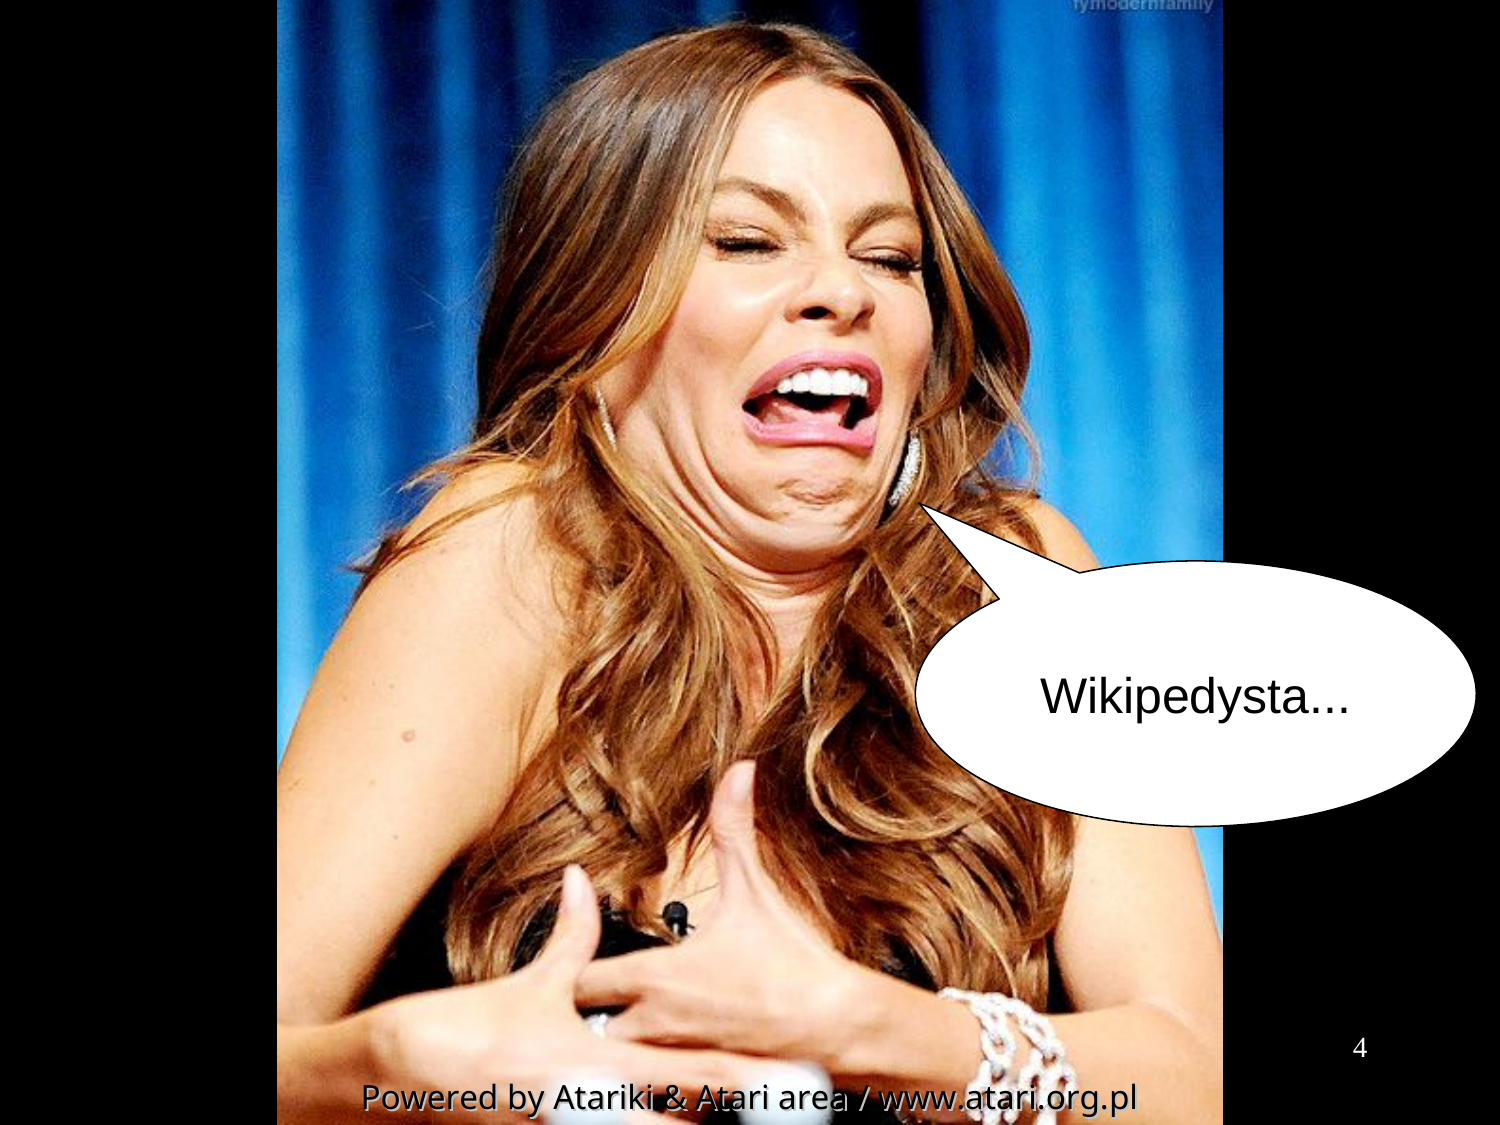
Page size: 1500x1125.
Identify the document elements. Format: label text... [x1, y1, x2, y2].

text_box Powered by Atariki & Atari area / www.atari.org.pl [0, 1069, 1500, 1124]
text_box Wikipedysta... [915, 502, 1477, 827]
picture [277, 0, 1223, 1069]
